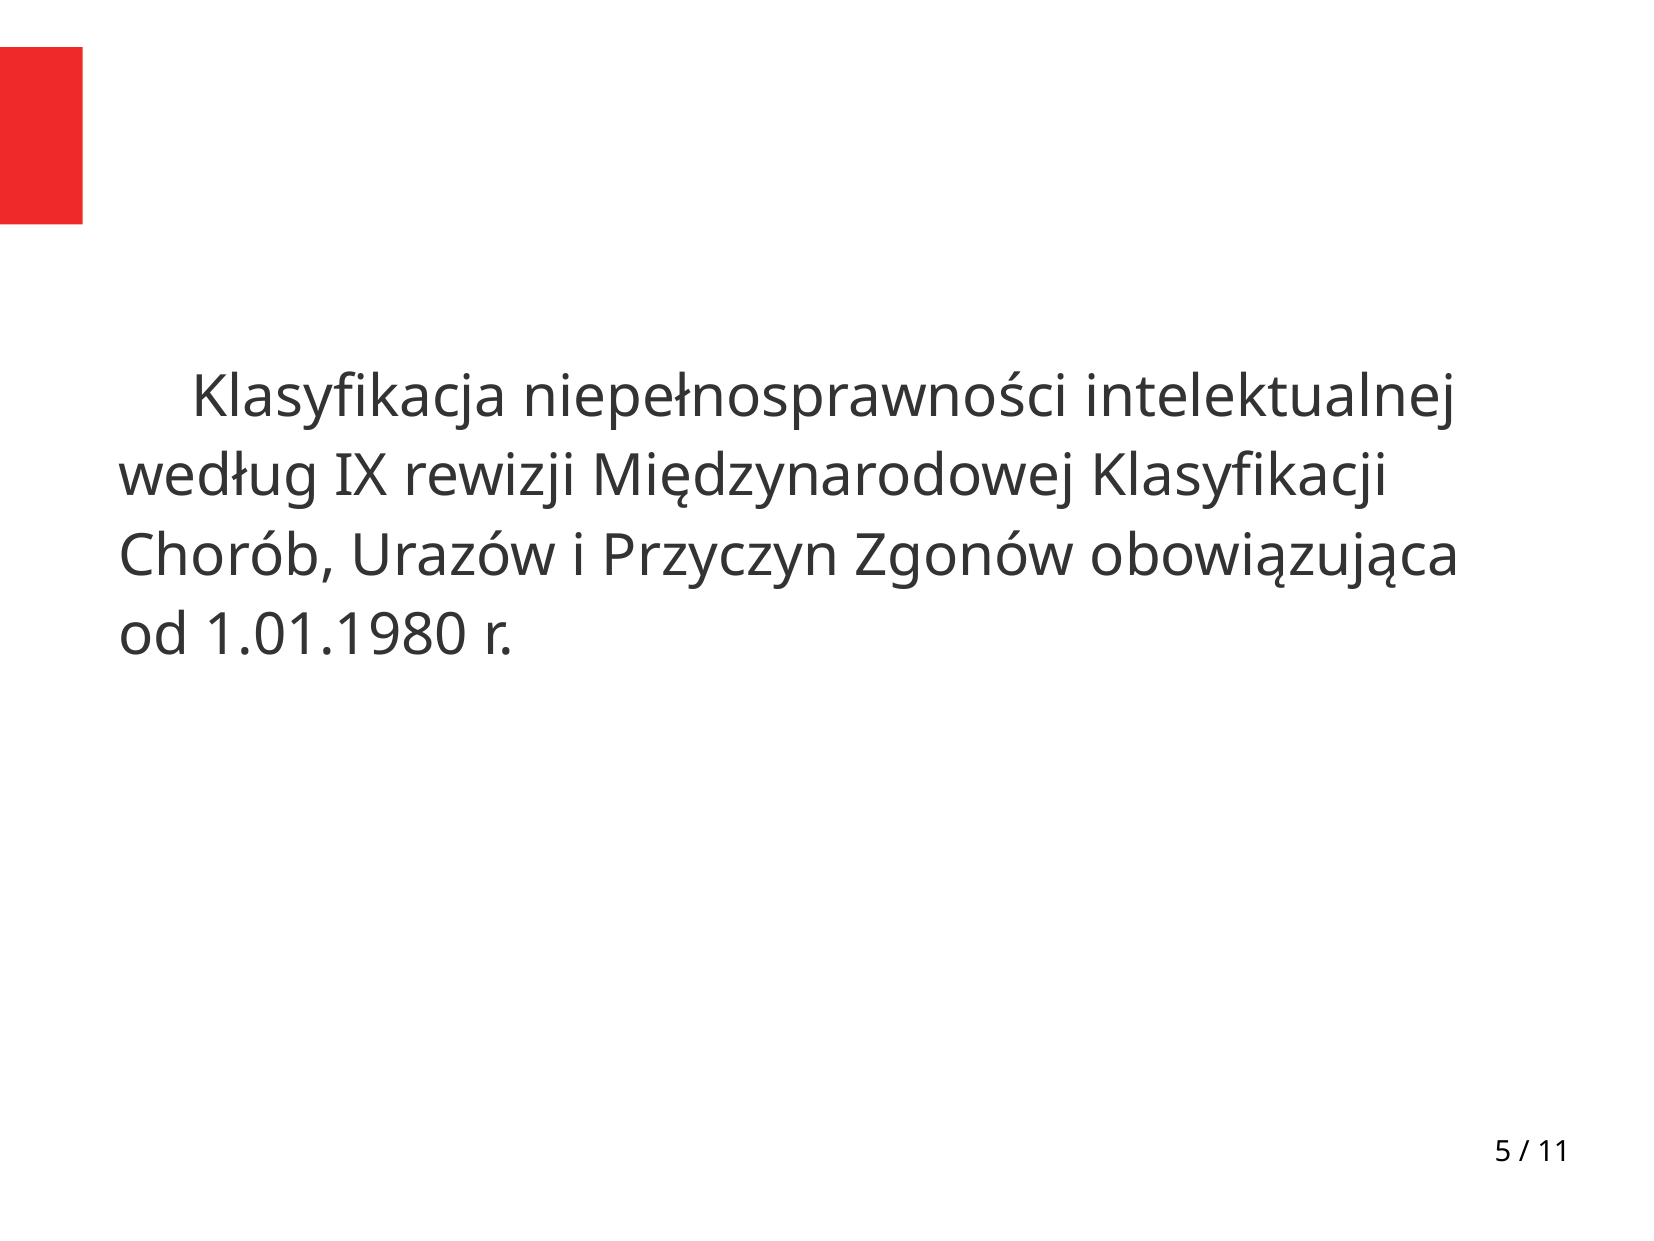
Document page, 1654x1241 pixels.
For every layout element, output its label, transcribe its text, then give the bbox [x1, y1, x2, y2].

list Klasyfikacja niepełnosprawności intelektualnej według IX rewizji Międzynarodowej Klasyfikacji Chorób, Urazów i Przyczyn Zgonów obowiązująca od 1.01.1980 r. [118, 354, 1536, 1074]
